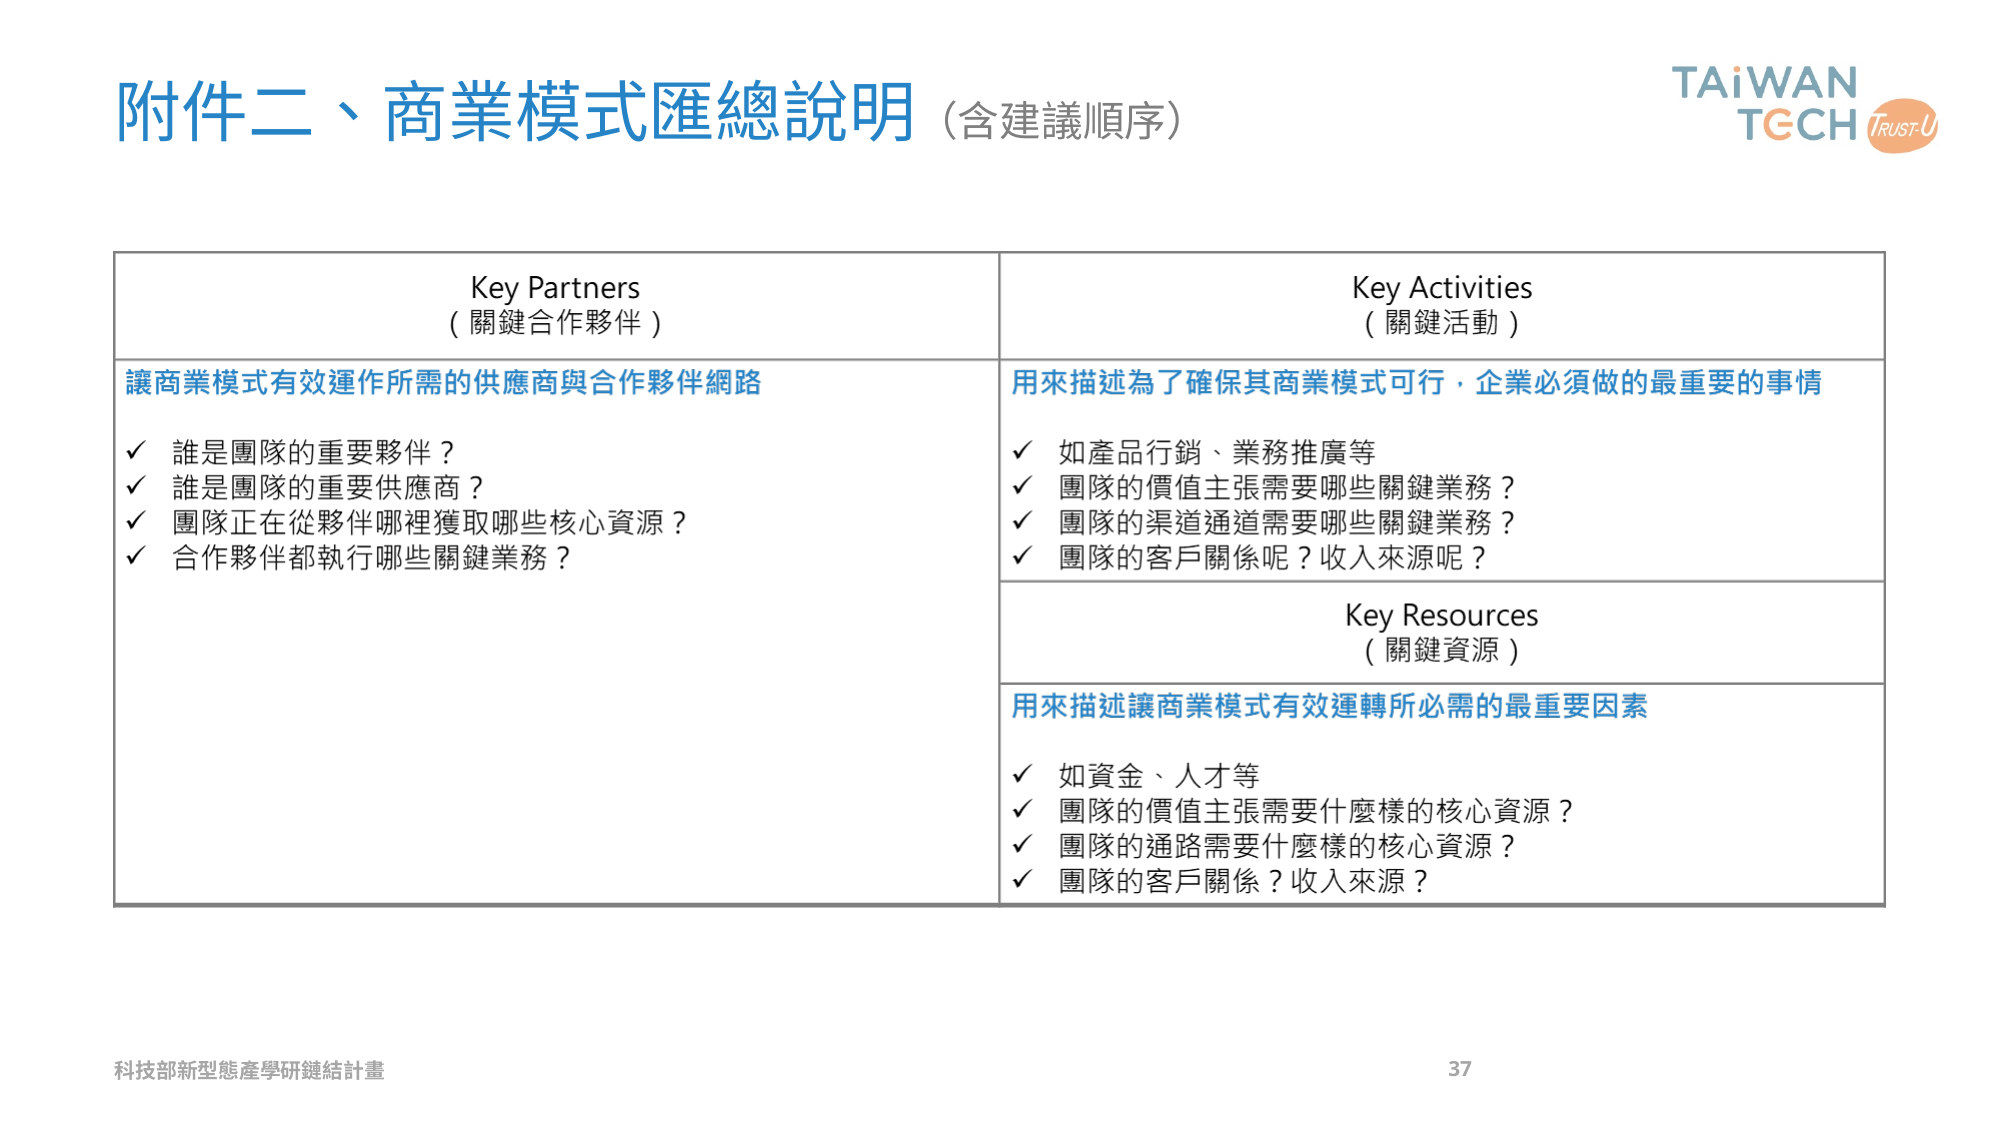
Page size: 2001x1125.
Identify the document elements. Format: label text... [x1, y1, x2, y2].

text_box [1433, 1040, 1900, 1101]
picture [113, 251, 1886, 917]
title 附件二、商業模式匯總說明（含建議順序） [99, 45, 1900, 174]
text_box 科技部新型態產學研鏈結計畫 [99, 1040, 567, 1101]
